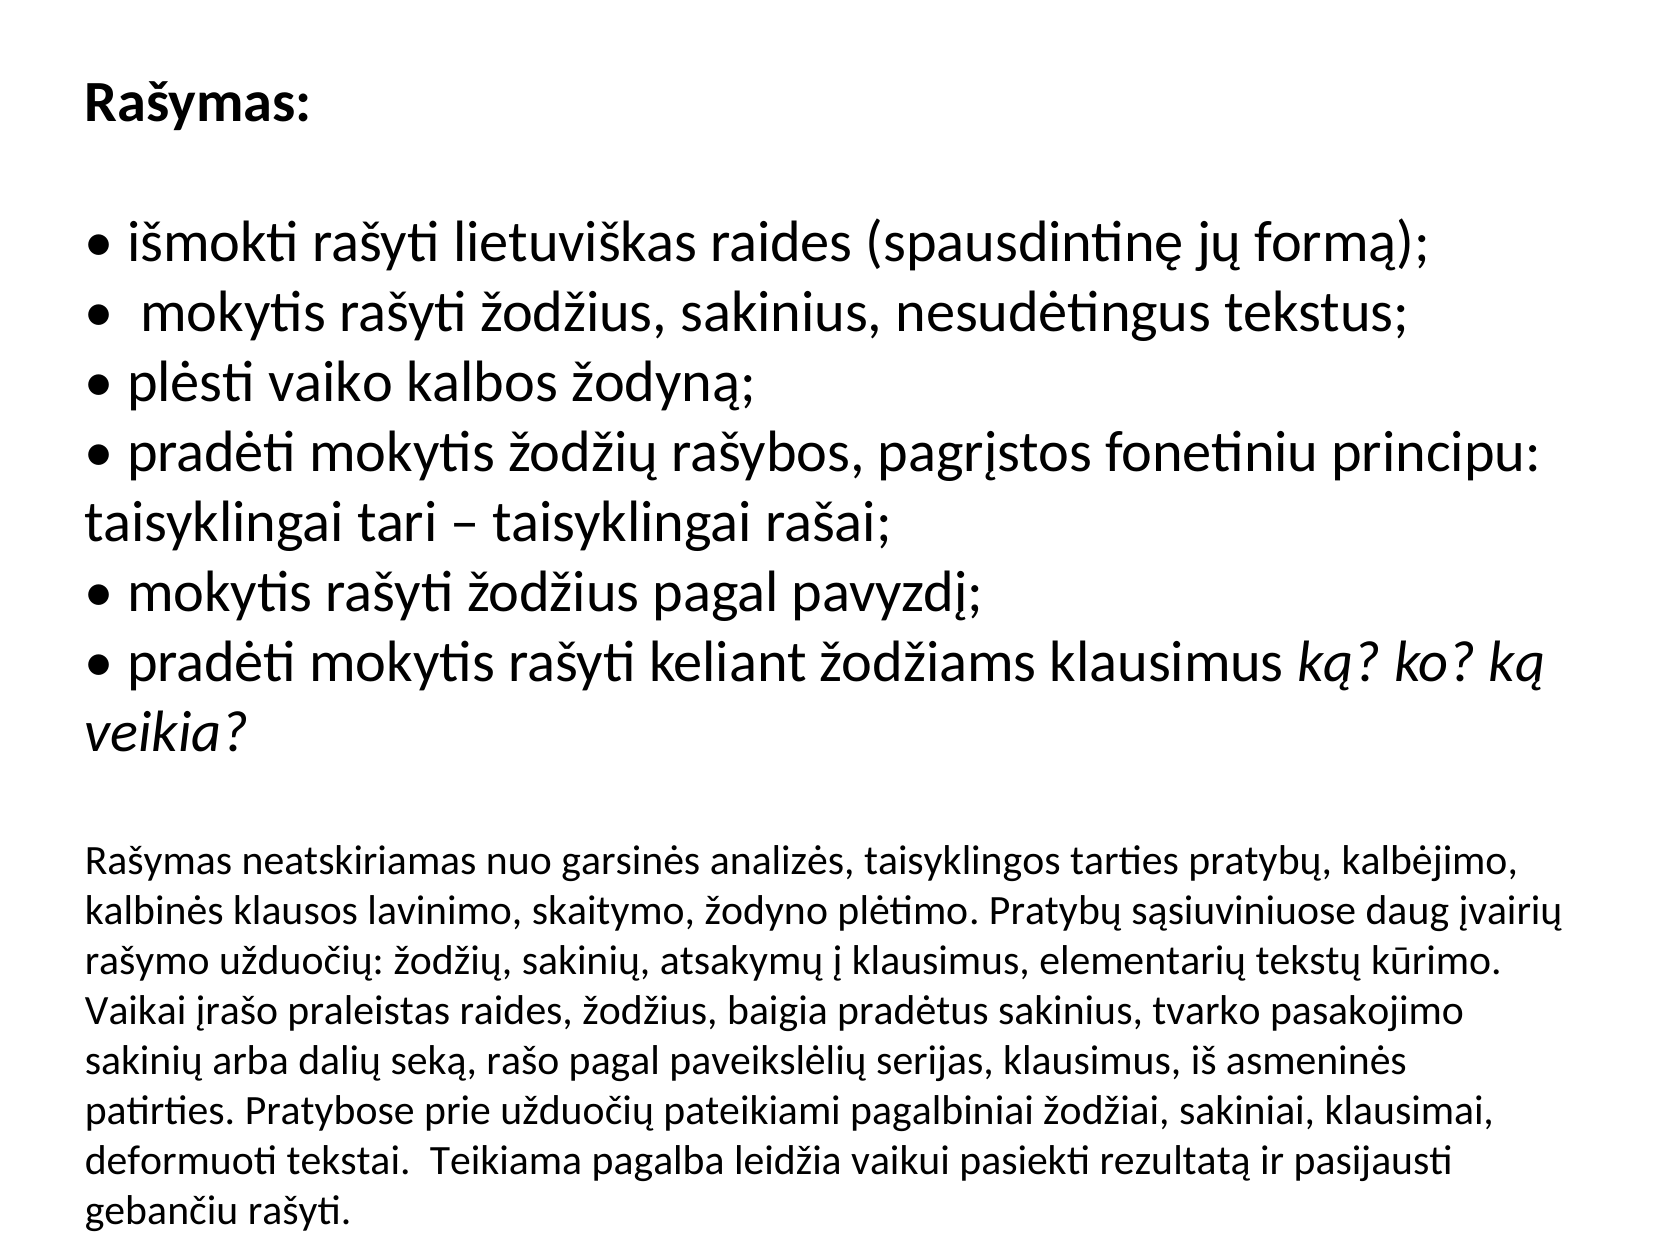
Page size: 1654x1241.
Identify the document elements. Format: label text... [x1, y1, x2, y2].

text_box Rašymas: • išmokti rašyti lietuviškas raides (spausdintinę jų formą); • mokytis rašyti žodžius, sakinius, nesudėtingus tekstus; • plėsti vaiko kalbos žodyną; • pradėti mokytis žodžių rašybos, pagrįstos fonetiniu principu: taisyklingai tari – taisyklingai rašai; • mokytis rašyti žodžius pagal pavyzdį; • pradėti mokytis rašyti keliant žodžiams klausimus ką? ko? ką veikia? Rašymas neatskiriamas nuo garsinės analizės, taisyklingos tarties pratybų, kalbėjimo, kalbinės klausos lavinimo, skaitymo, žodyno plėtimo. Pratybų sąsiuviniuose daug įvairių rašymo užduočių: žodžių, sakinių, atsakymų į klausimus, elementarių tekstų kūrimo. Vaikai įrašo praleistas raides, žodžius, baigia pradėtus sakinius, tvarko pasakojimo sakinių arba dalių seką, rašo pagal paveikslėlių serijas, klausimus, iš asmeninės patirties. Pratybose prie užduočių pateikiami pagalbiniai žodžiai, sakiniai, klausimai, deformuoti tekstai. Teikiama pagalba leidžia vaikui pasiekti rezultatą ir pasijausti gebančiu rašyti. [69, 55, 1579, 1241]
